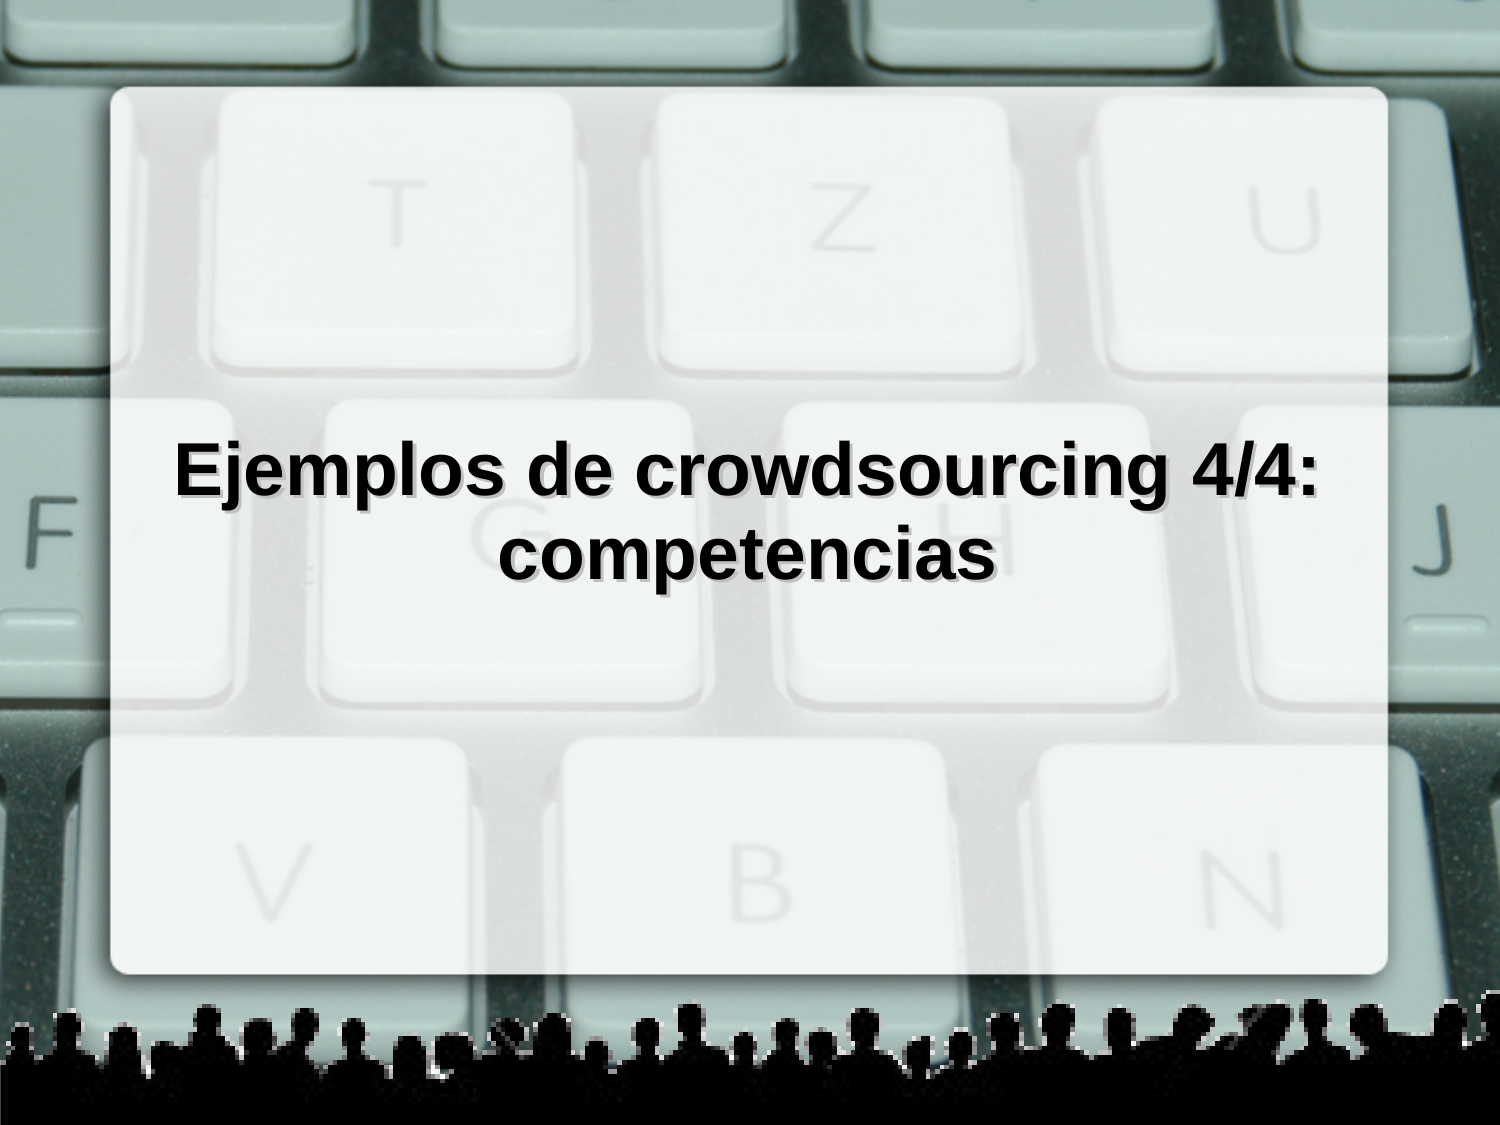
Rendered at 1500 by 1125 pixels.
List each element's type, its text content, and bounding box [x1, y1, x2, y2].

title Ejemplos de crowdsourcing 4/4: competencias [73, 411, 1423, 611]
picture [0, 0, 1500, 1125]
